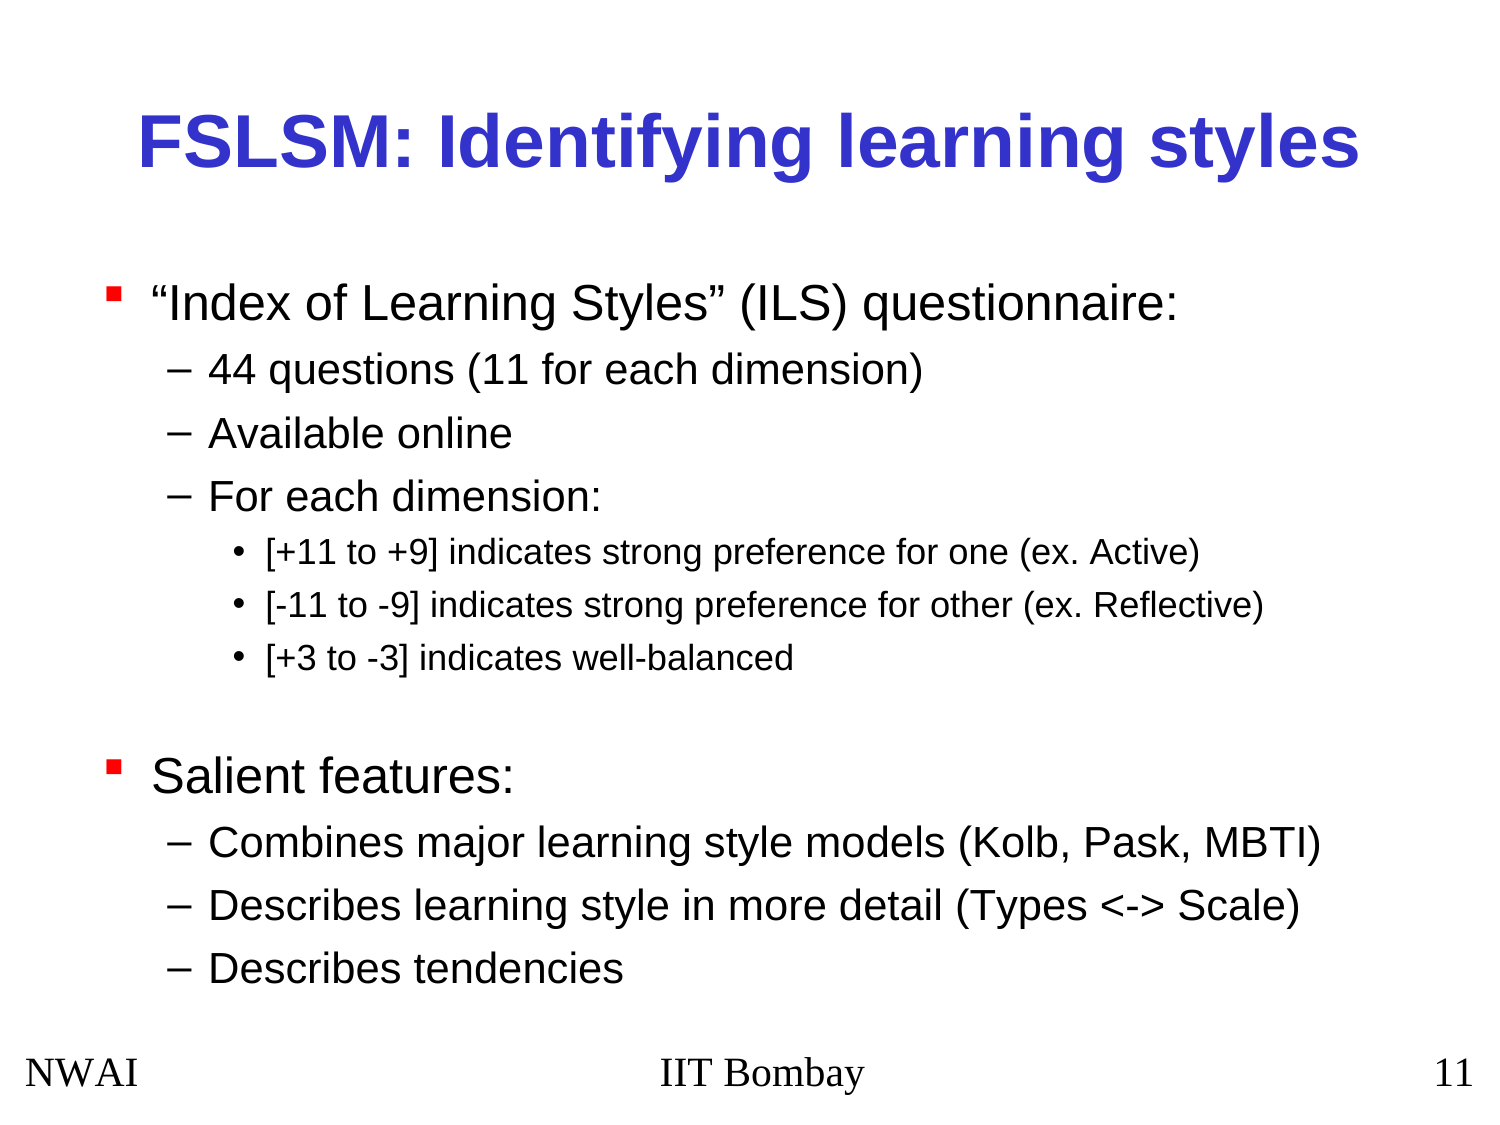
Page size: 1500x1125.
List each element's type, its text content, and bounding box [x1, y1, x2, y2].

title FSLSM: Identifying learning styles [37, 62, 1463, 213]
list “Index of Learning Styles” (ILS) questionnaire: 44 questions (11 for each dimension) Available online For each dimension: [+11 to +9] indicates strong preference for one (ex. Active) [-11 to -9] indicates strong preference for other (ex. Reflective) [+3 to -3] indicates well-balanced Salient features: Combines major learning style models (Kolb, Pask, MBTI) Describes learning style in more detail (Types <-> Scale) Describes tendencies [87, 262, 1463, 1005]
